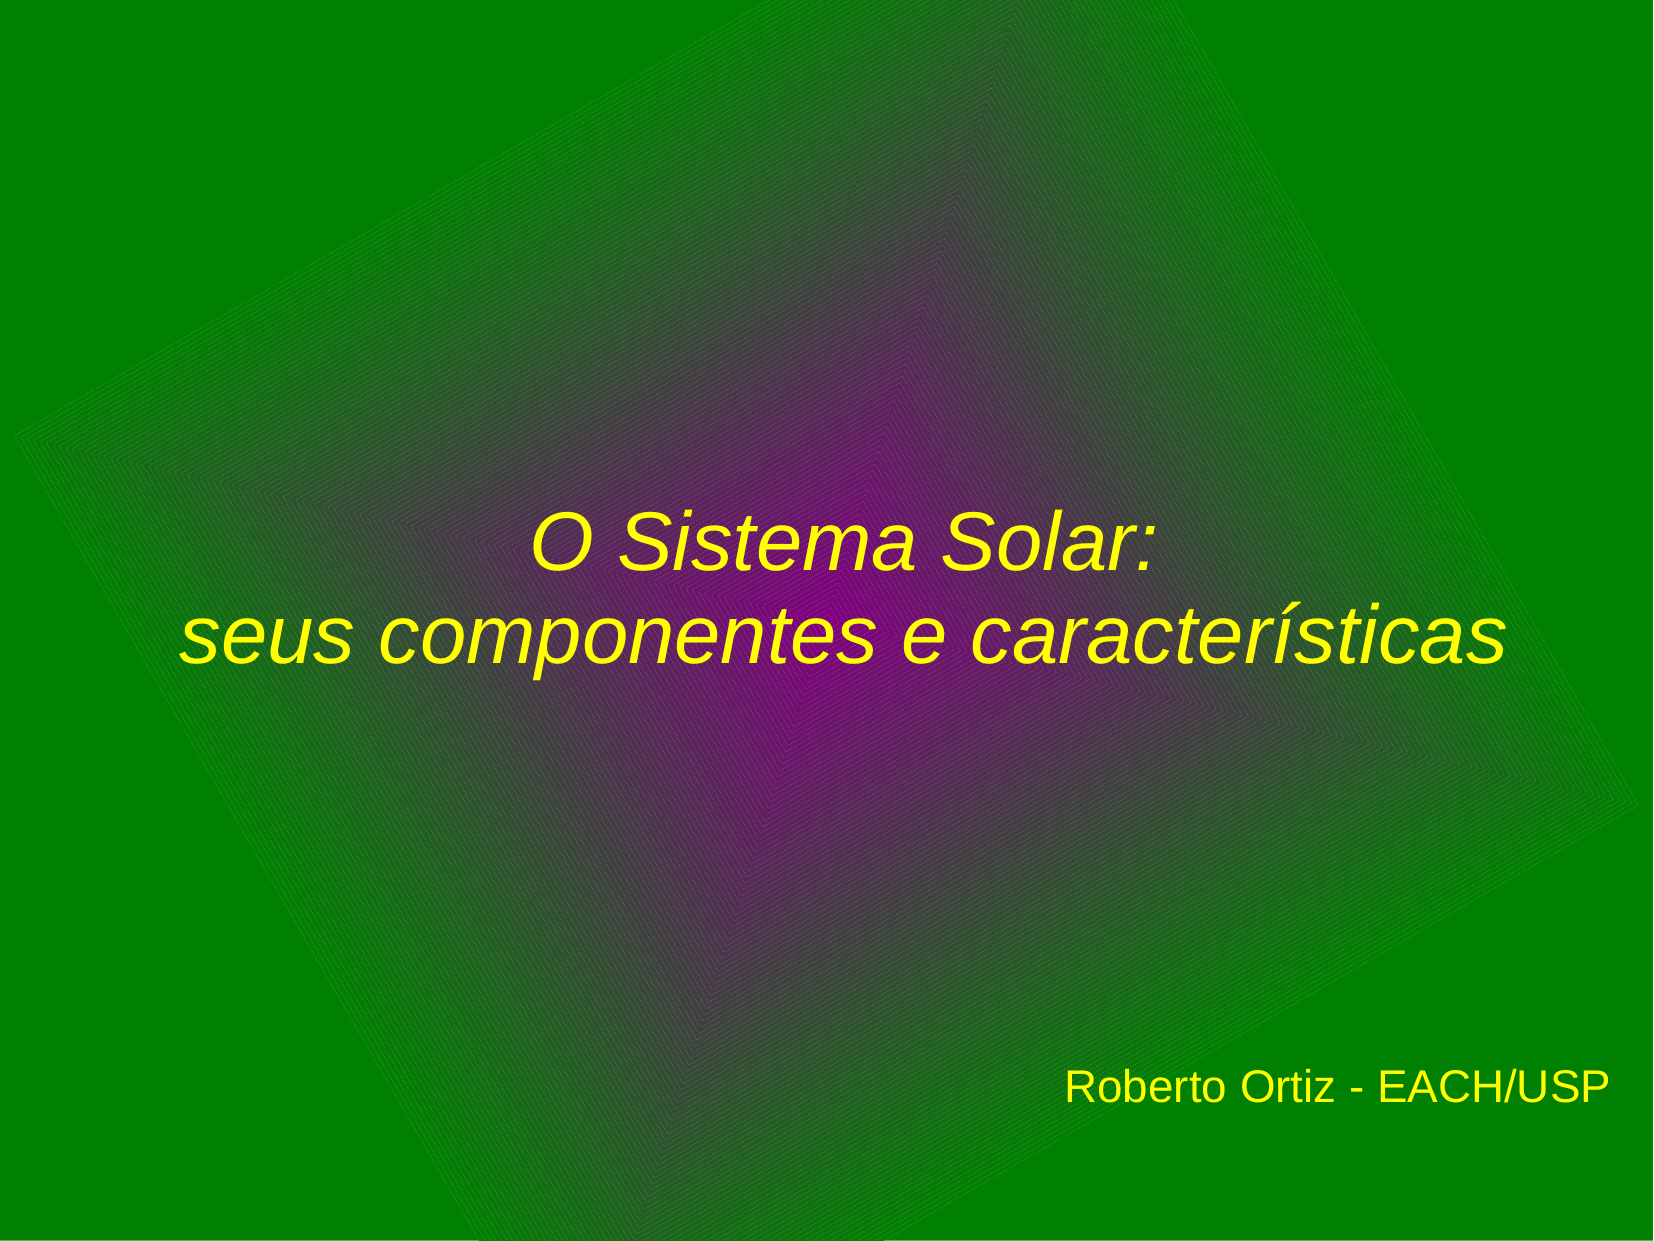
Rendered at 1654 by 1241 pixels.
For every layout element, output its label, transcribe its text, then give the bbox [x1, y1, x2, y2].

text_box Roberto Ortiz - EACH/USP [1049, 1053, 1627, 1126]
subtitle O Sistema Solar: seus componentes e características [82, 75, 1571, 1102]
